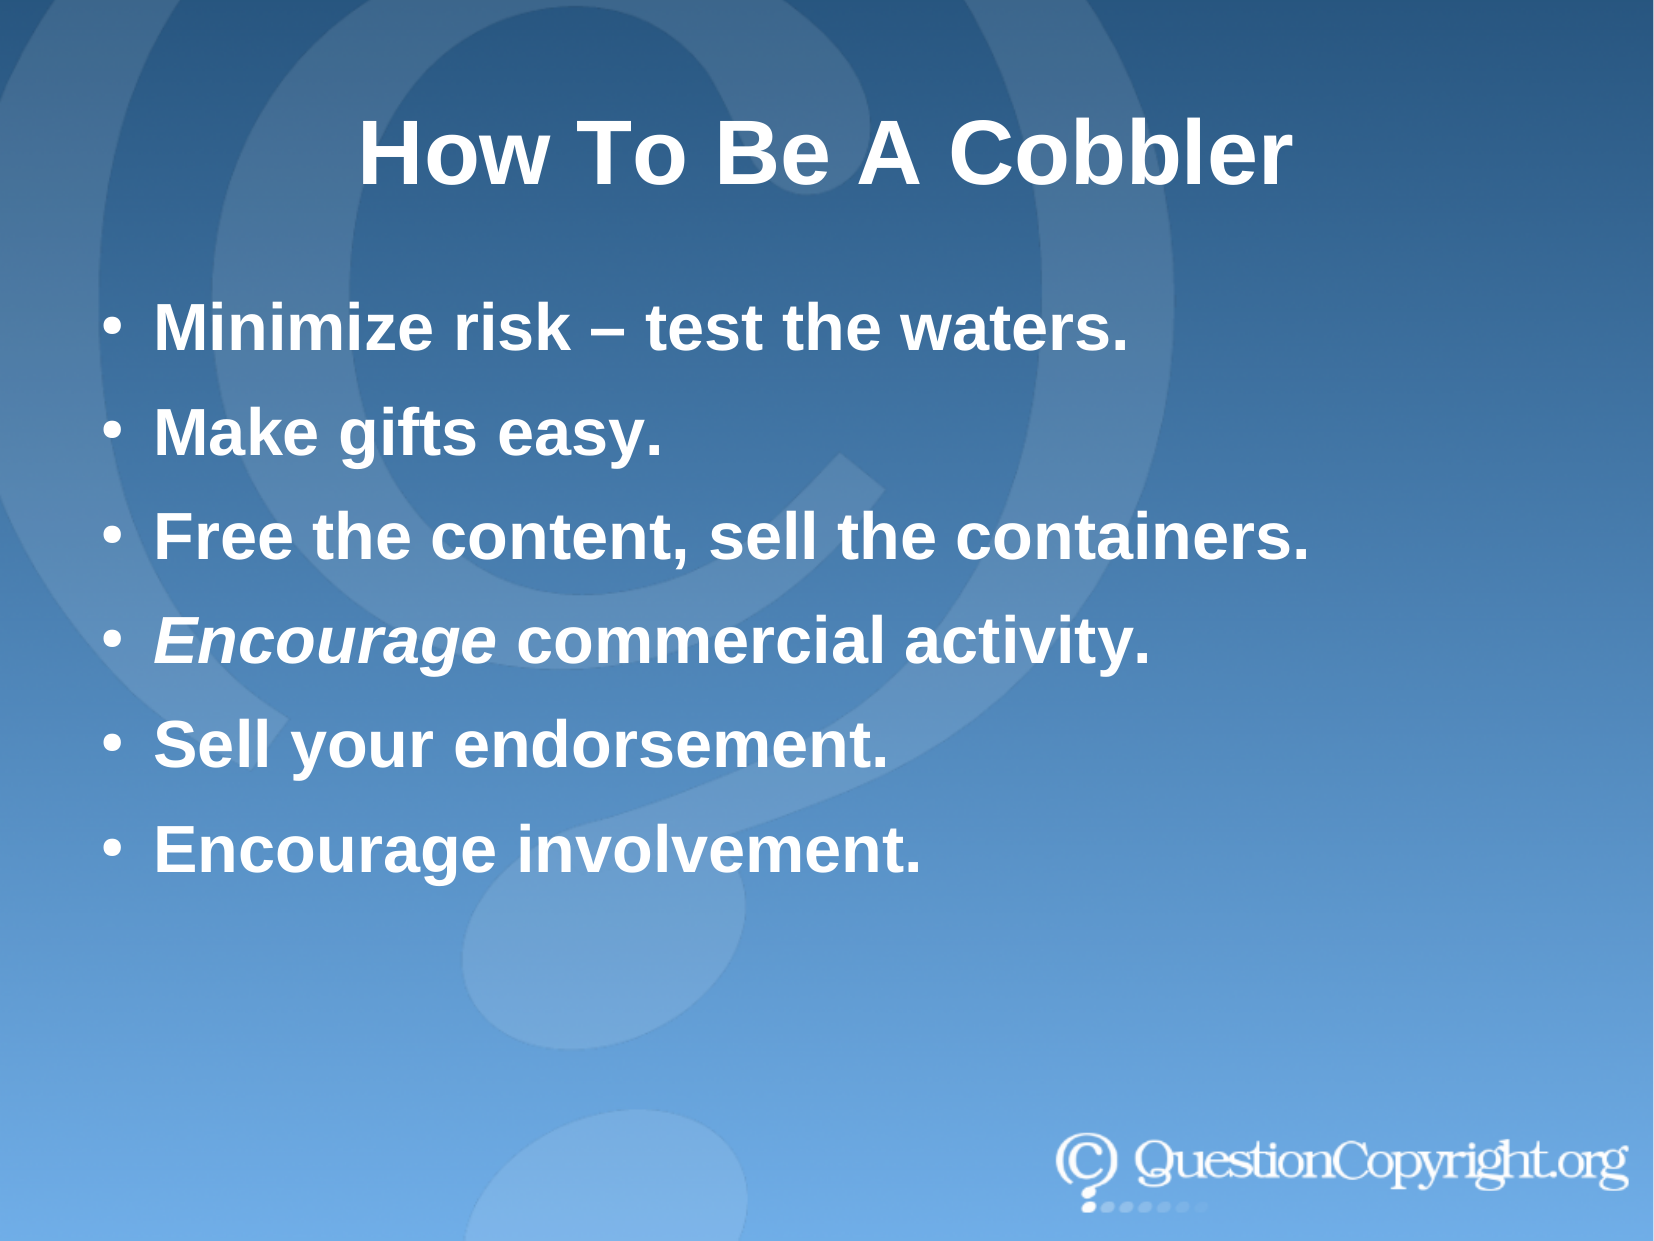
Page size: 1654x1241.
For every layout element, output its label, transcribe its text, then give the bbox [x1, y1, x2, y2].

list Minimize risk – test the waters. Make gifts easy. Free the content, sell the containers. Encourage commercial activity. Sell your endorsement. Encourage involvement. [82, 290, 1571, 1094]
title How To Be A Cobbler [82, 49, 1571, 257]
picture [0, 0, 1654, 1241]
